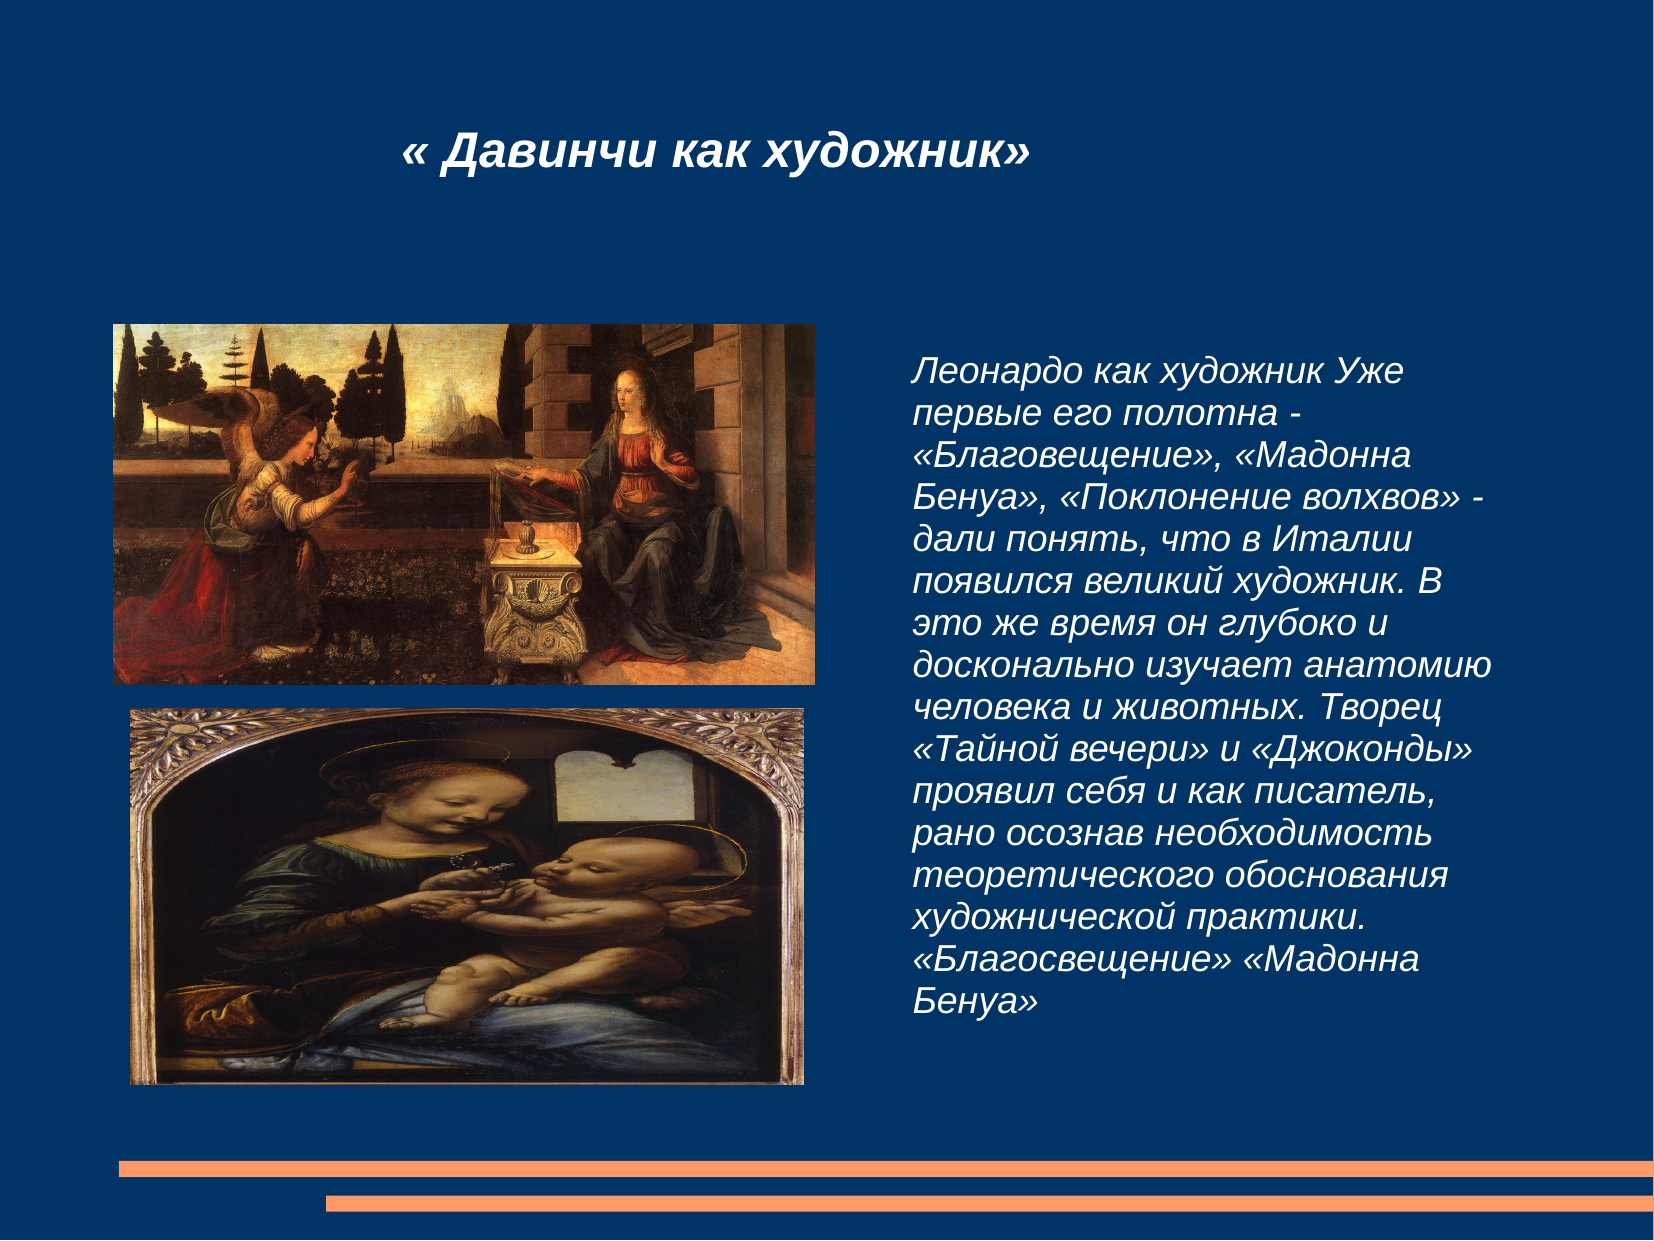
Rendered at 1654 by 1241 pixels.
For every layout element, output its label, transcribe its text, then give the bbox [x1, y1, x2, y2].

title « Давинчи как художник» [121, 46, 1534, 254]
text_box Леонардо как художник Уже первые его полотна - «Благовещение», «Мадонна Бенуа», «Поклонение волхвов» - дали понять, что в Италии появился великий художник. В это же время он глубоко и досконально изучает анатомию человека и животных. Творец «Тайной вечери» и «Джоконды» проявил себя и как писатель, рано осознав необходимость теоретического обоснования художнической практики. «Благосвещение» «Мадонна Бенуа» [897, 342, 1524, 1111]
picture [113, 324, 815, 686]
picture [130, 708, 804, 1085]
